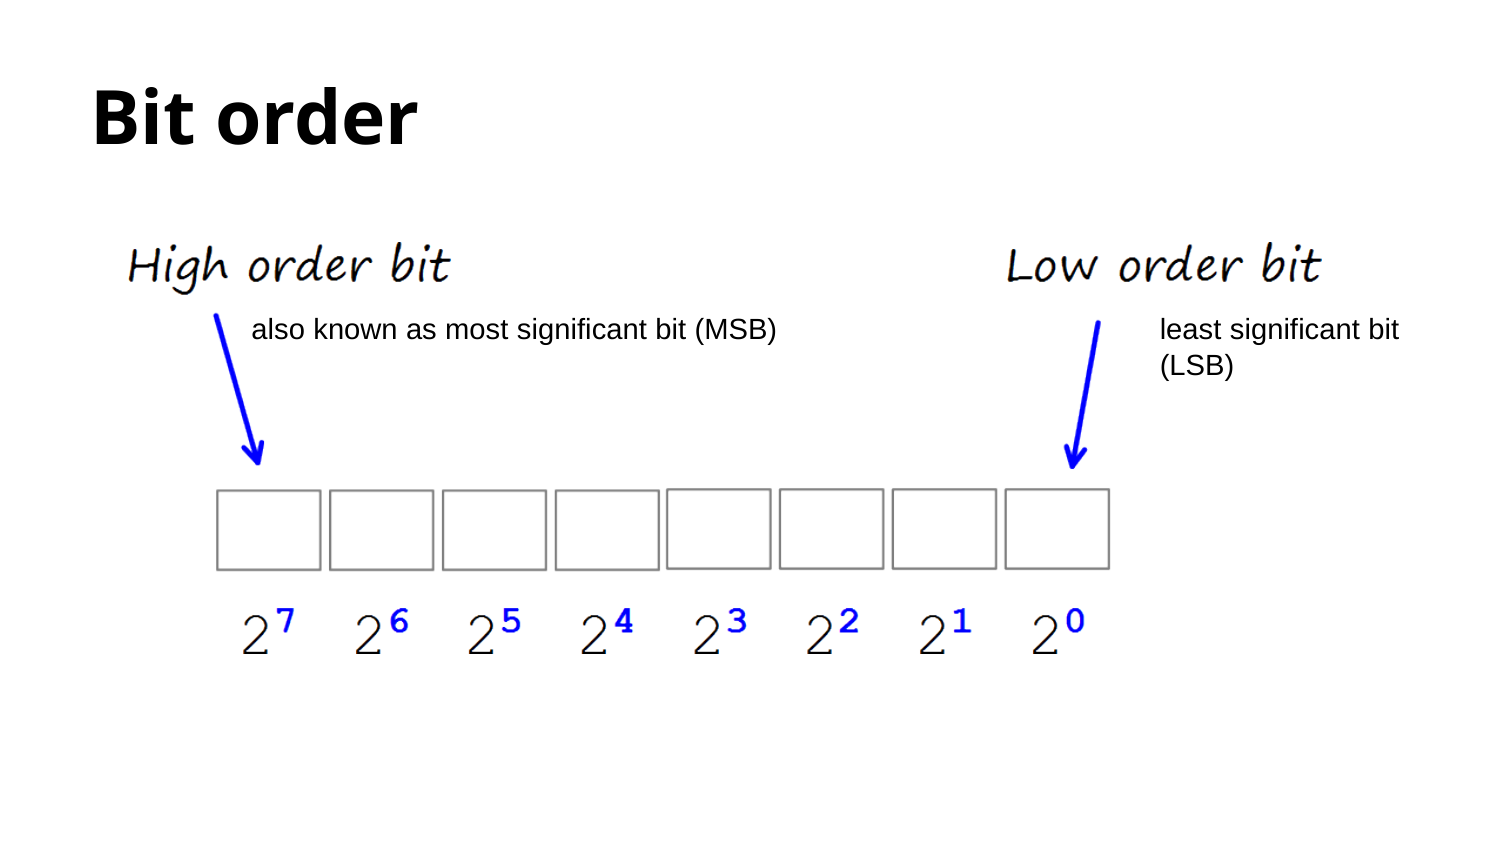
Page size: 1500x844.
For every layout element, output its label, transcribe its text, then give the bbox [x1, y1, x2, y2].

picture [128, 242, 1322, 654]
text_box also known as most significant bit (MSB) [236, 295, 813, 446]
text_box least significant bit (LSB) [1144, 295, 1500, 446]
title Bit order [75, 33, 1425, 175]
